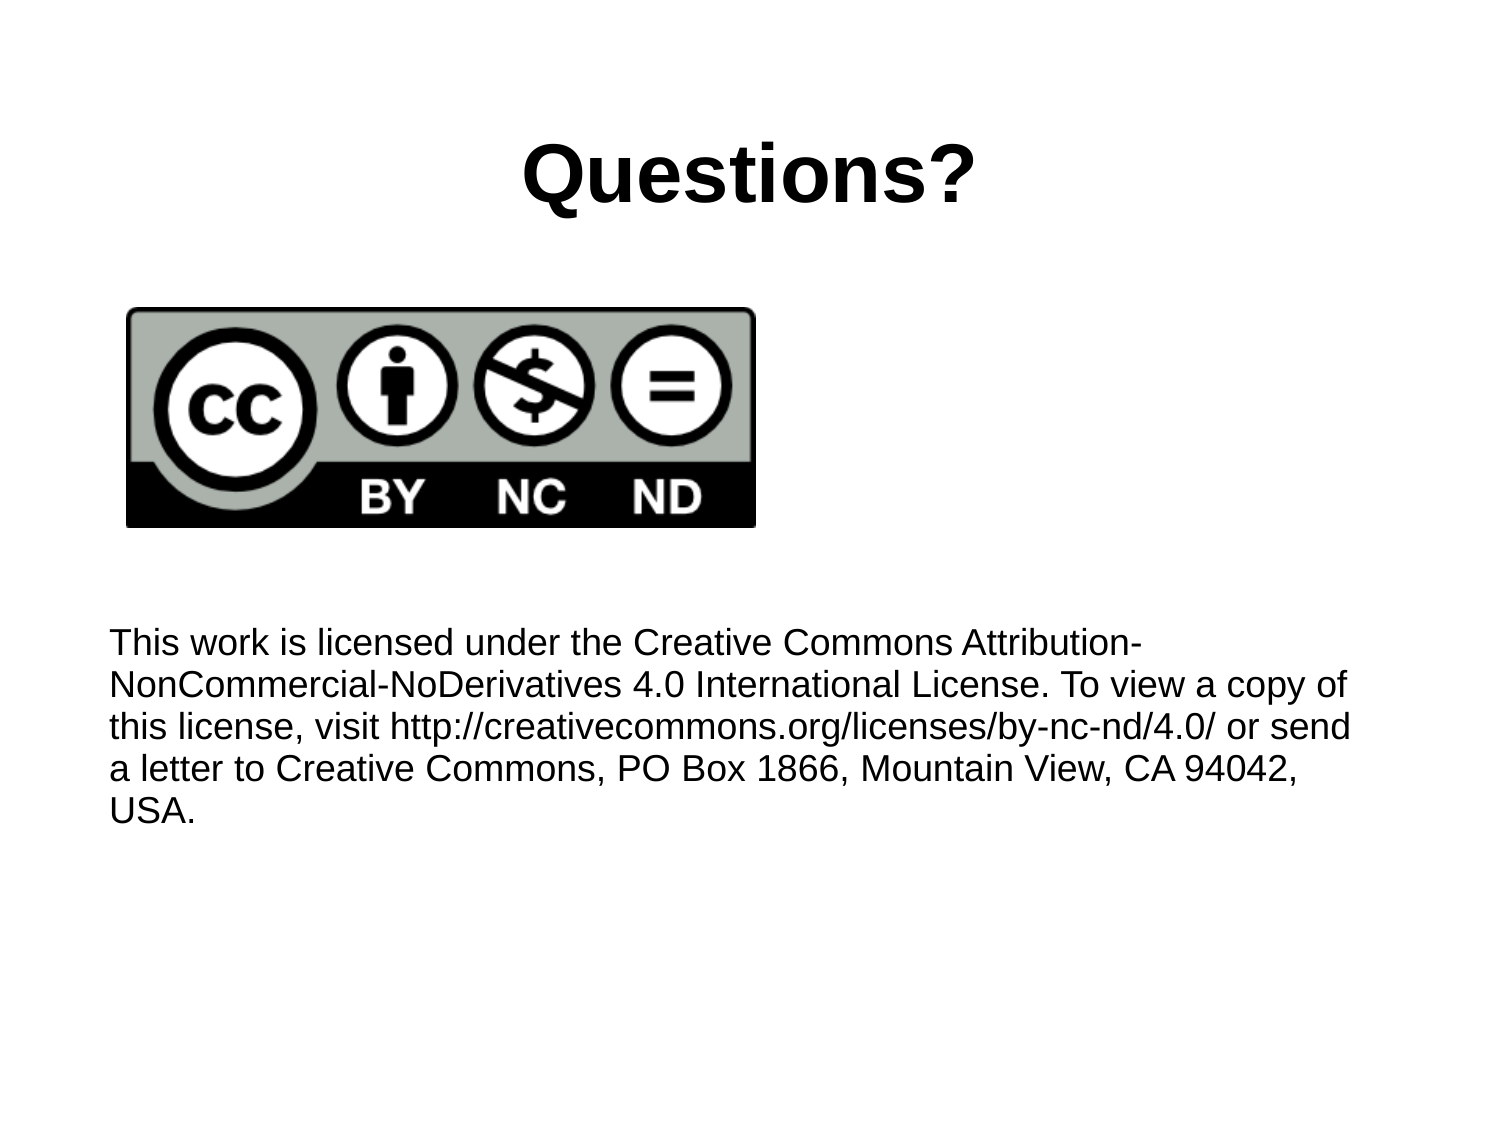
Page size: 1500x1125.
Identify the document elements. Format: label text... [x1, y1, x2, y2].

title Questions? [75, 75, 1425, 263]
text_box This work is licensed under the Creative Commons Attribution-NonCommercial-NoDerivatives 4.0 International License. To view a copy of this license, visit http://creativecommons.org/licenses/by-nc-nd/4.0/ or send a letter to Creative Commons, PO Box 1866, Mountain View, CA 94042, USA. [94, 614, 1382, 839]
picture [126, 307, 756, 528]
